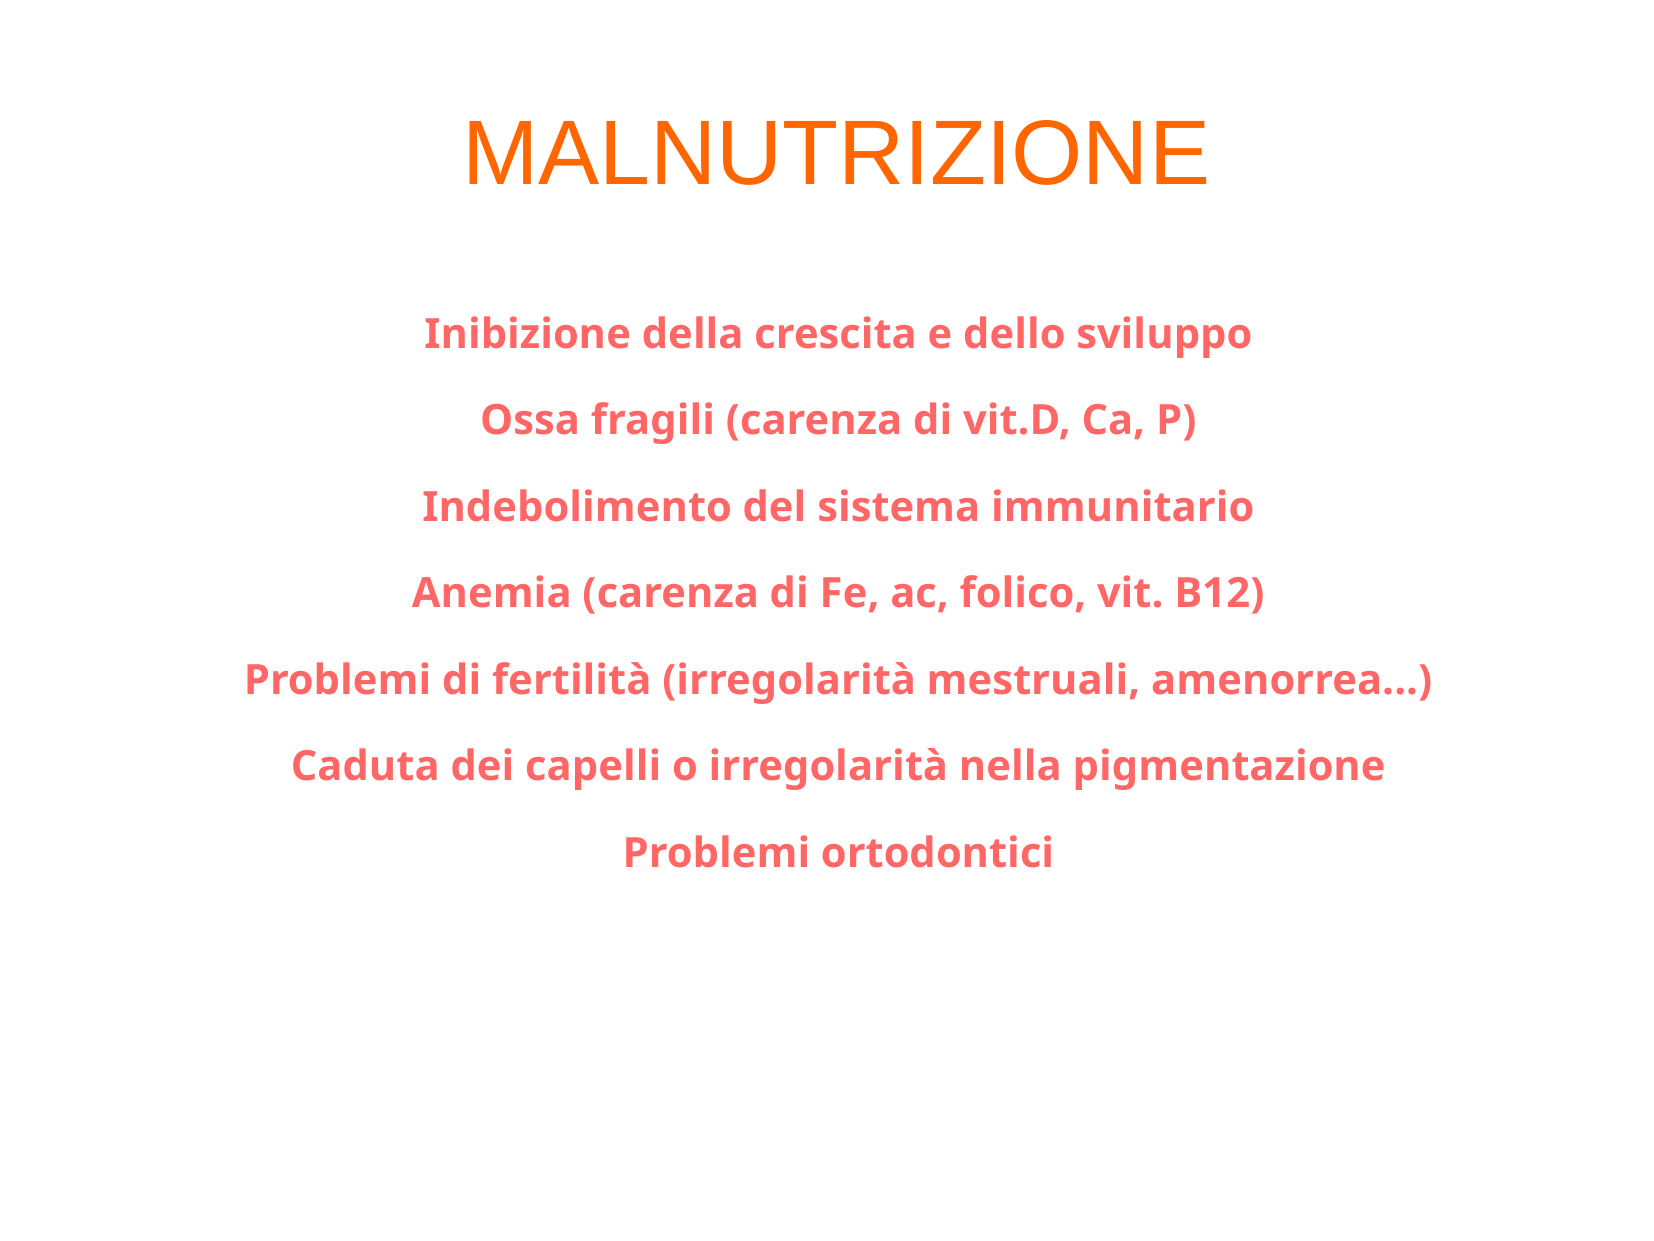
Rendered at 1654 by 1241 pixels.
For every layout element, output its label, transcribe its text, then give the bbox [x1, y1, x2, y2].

list Inibizione della crescita e dello sviluppo Ossa fragili (carenza di vit.D, Ca, P) Indebolimento del sistema immunitario Anemia (carenza di Fe, ac, folico, vit. B12) Problemi di fertilità (irregolarità mestruali, amenorrea...) Caduta dei capelli o irregolarità nella pigmentazione Problemi ortodontici [94, 303, 1583, 1123]
title MALNUTRIZIONE [92, 49, 1581, 257]
